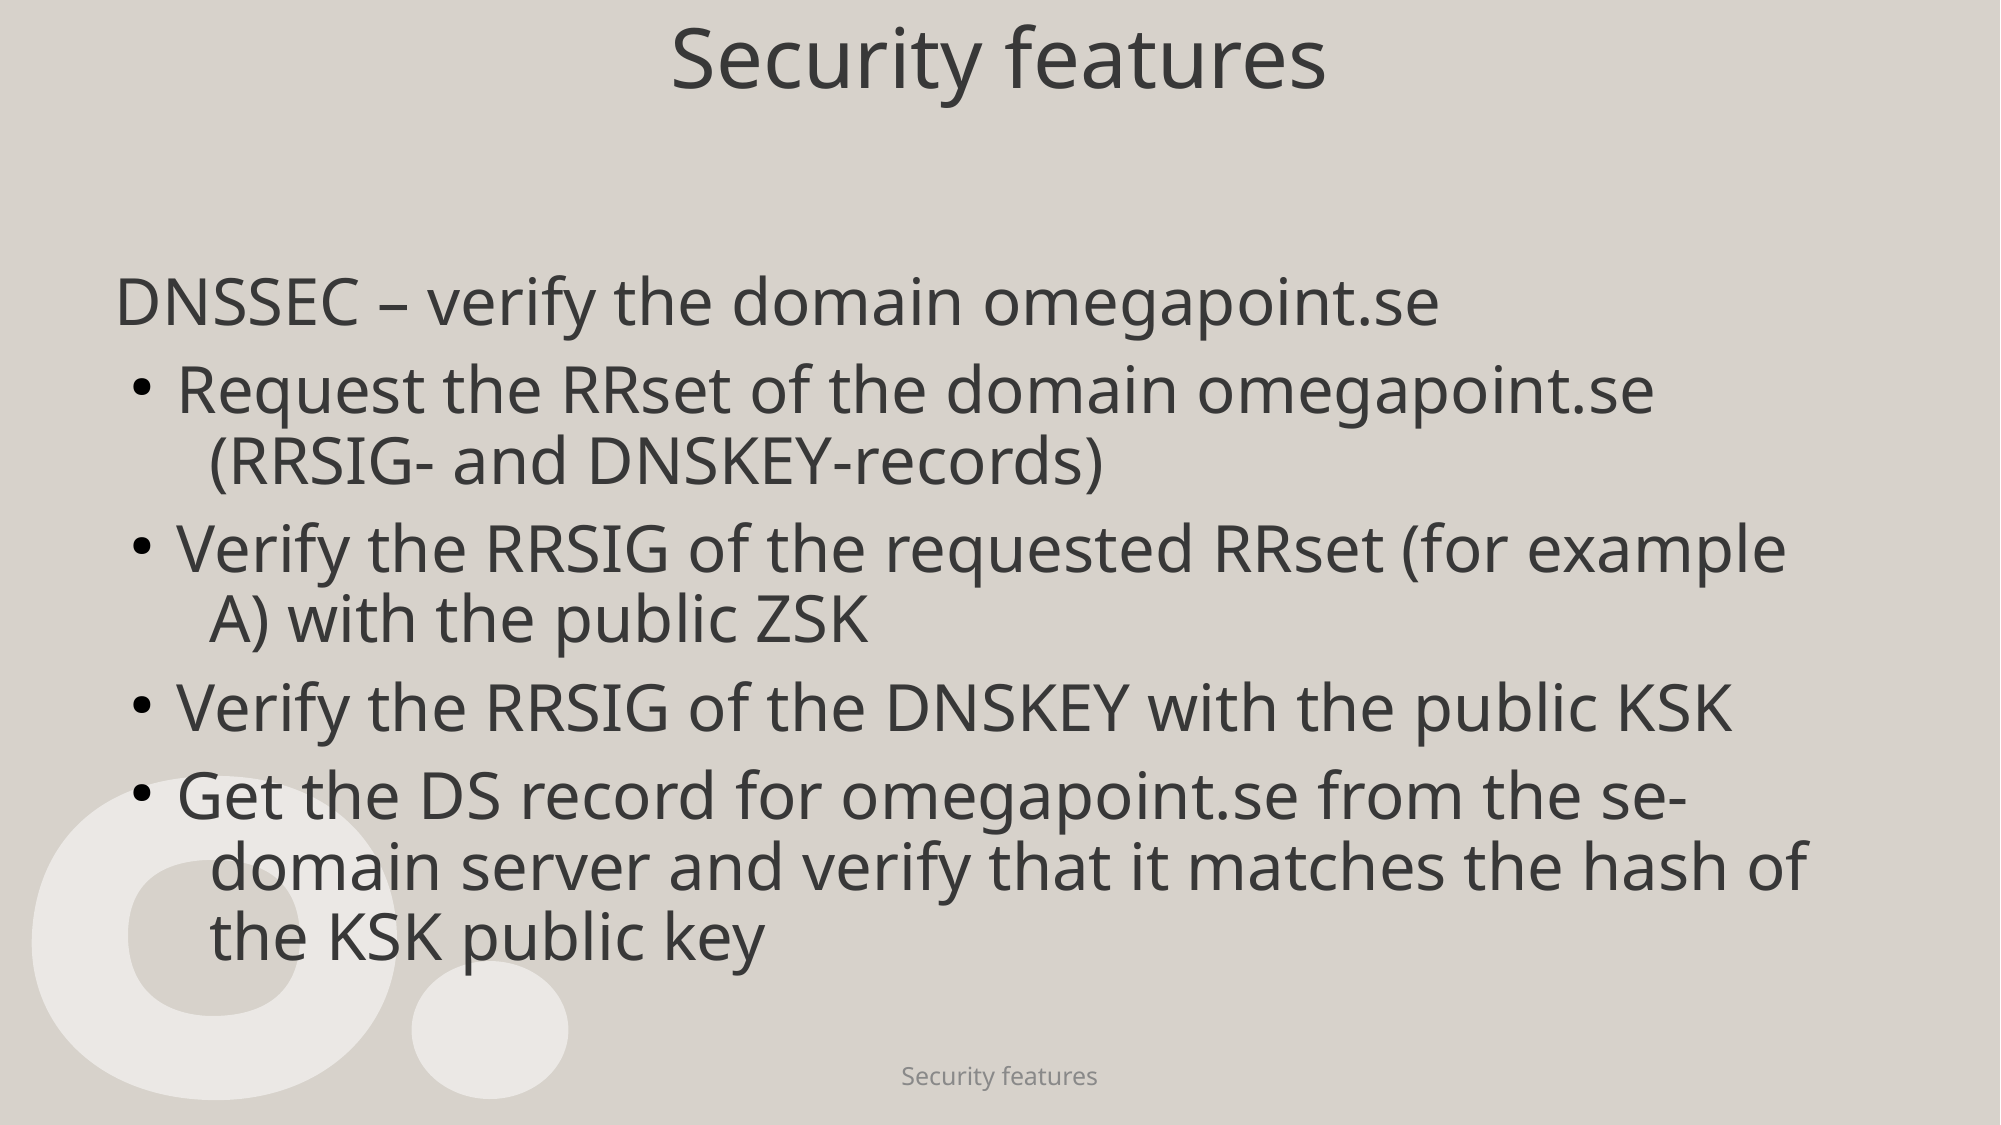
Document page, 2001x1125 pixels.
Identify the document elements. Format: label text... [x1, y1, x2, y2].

title Security features [0, 5, 2000, 119]
list DNSSEC – verify the domain omegapoint.se Request the RRset of the domain omegapoint.se (RRSIG- and DNSKEY-records) Verify the RRSIG of the requested RRset (for example A) with the public ZSK Verify the RRSIG of the DNSKEY with the public KSK Get the DS record for omegapoint.se from the se-domain server and verify that it matches the hash of the KSK public key [99, 165, 1878, 1075]
text_box Security features [662, 1045, 1338, 1105]
